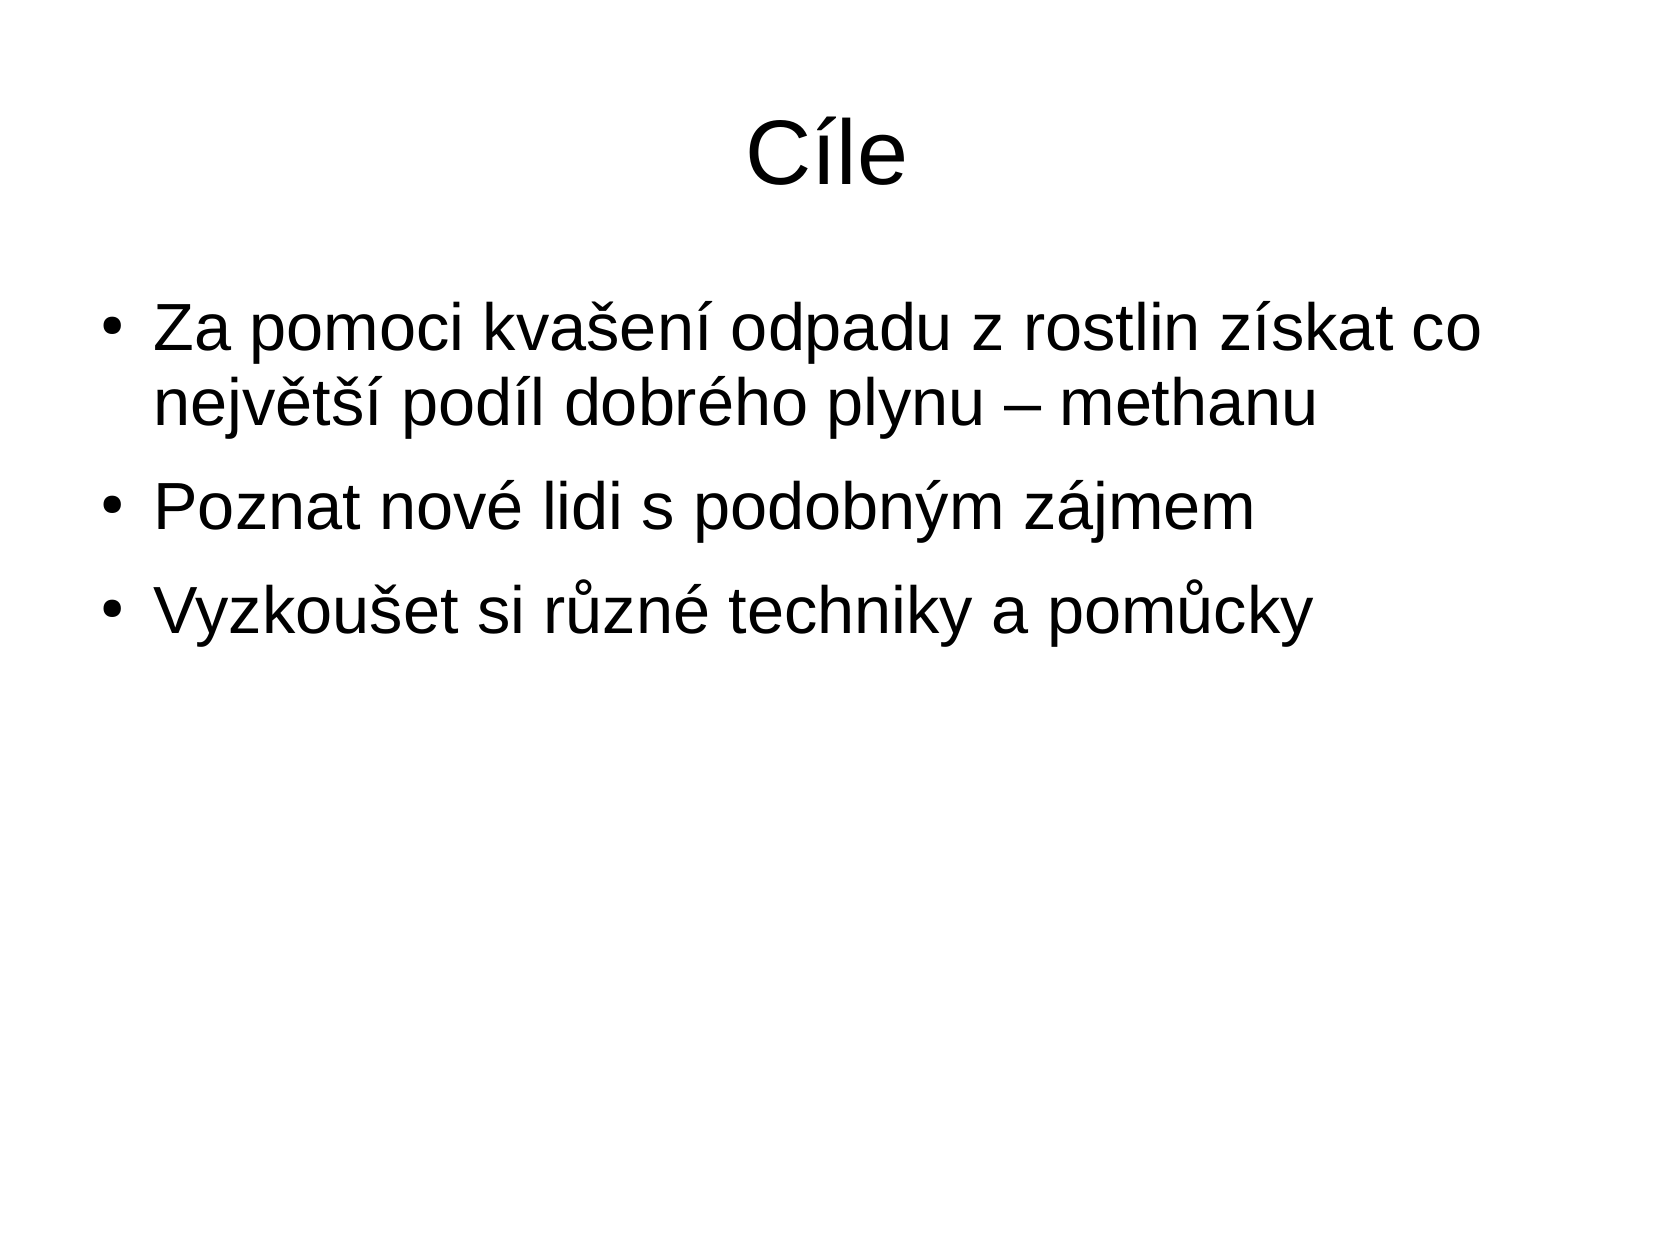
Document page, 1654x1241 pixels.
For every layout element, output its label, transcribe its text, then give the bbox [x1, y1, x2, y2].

list Za pomoci kvašení odpadu z rostlin získat co největší podíl dobrého plynu – methanu Poznat nové lidi s podobným zájmem Vyzkoušet si různé techniky a pomůcky [82, 290, 1571, 1010]
title Cíle [82, 56, 1571, 250]
